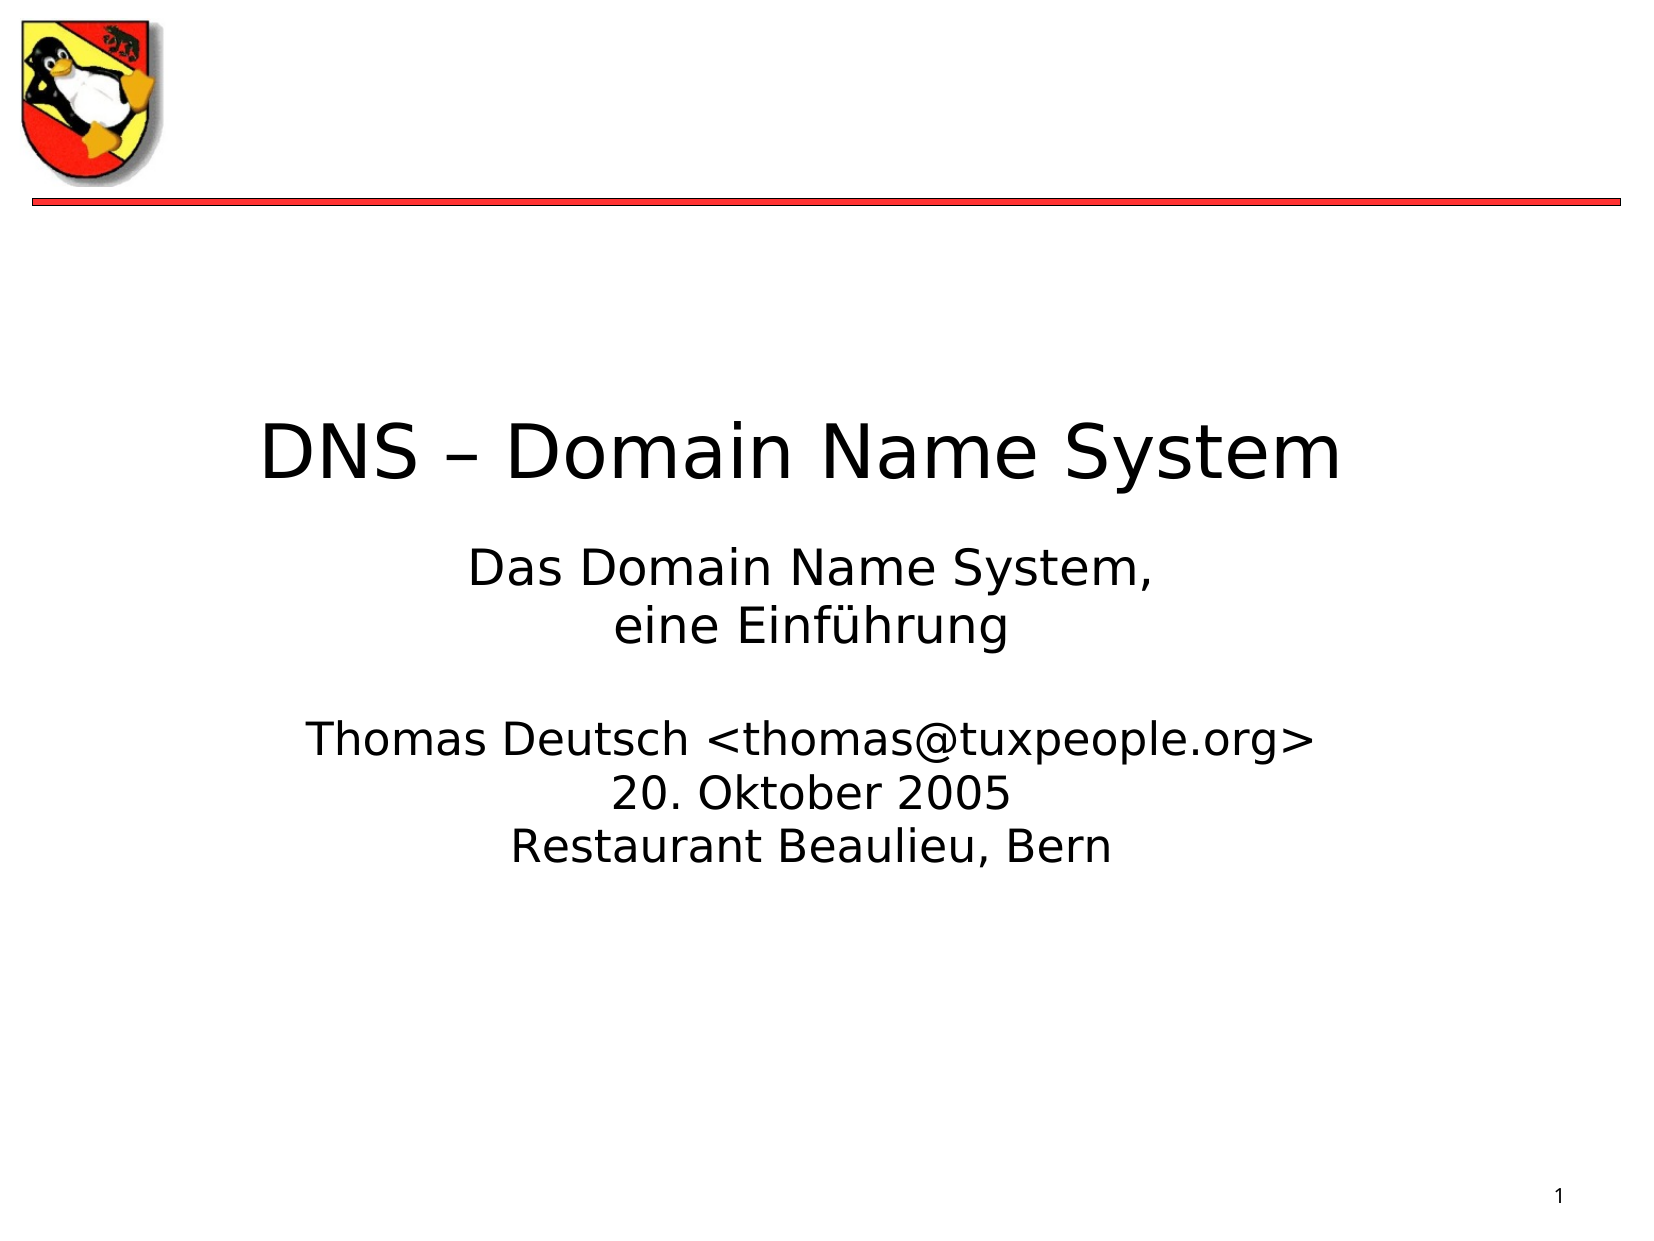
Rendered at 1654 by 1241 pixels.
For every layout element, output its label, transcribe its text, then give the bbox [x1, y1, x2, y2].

picture [19, 18, 168, 187]
text_box Das Domain Name System, eine Einführung Thomas Deutsch <thomas@tuxpeople.org> 20. Oktober 2005 Restaurant Beaulieu, Bern [271, 538, 1353, 896]
title DNS – Domain Name System [129, 408, 1474, 497]
